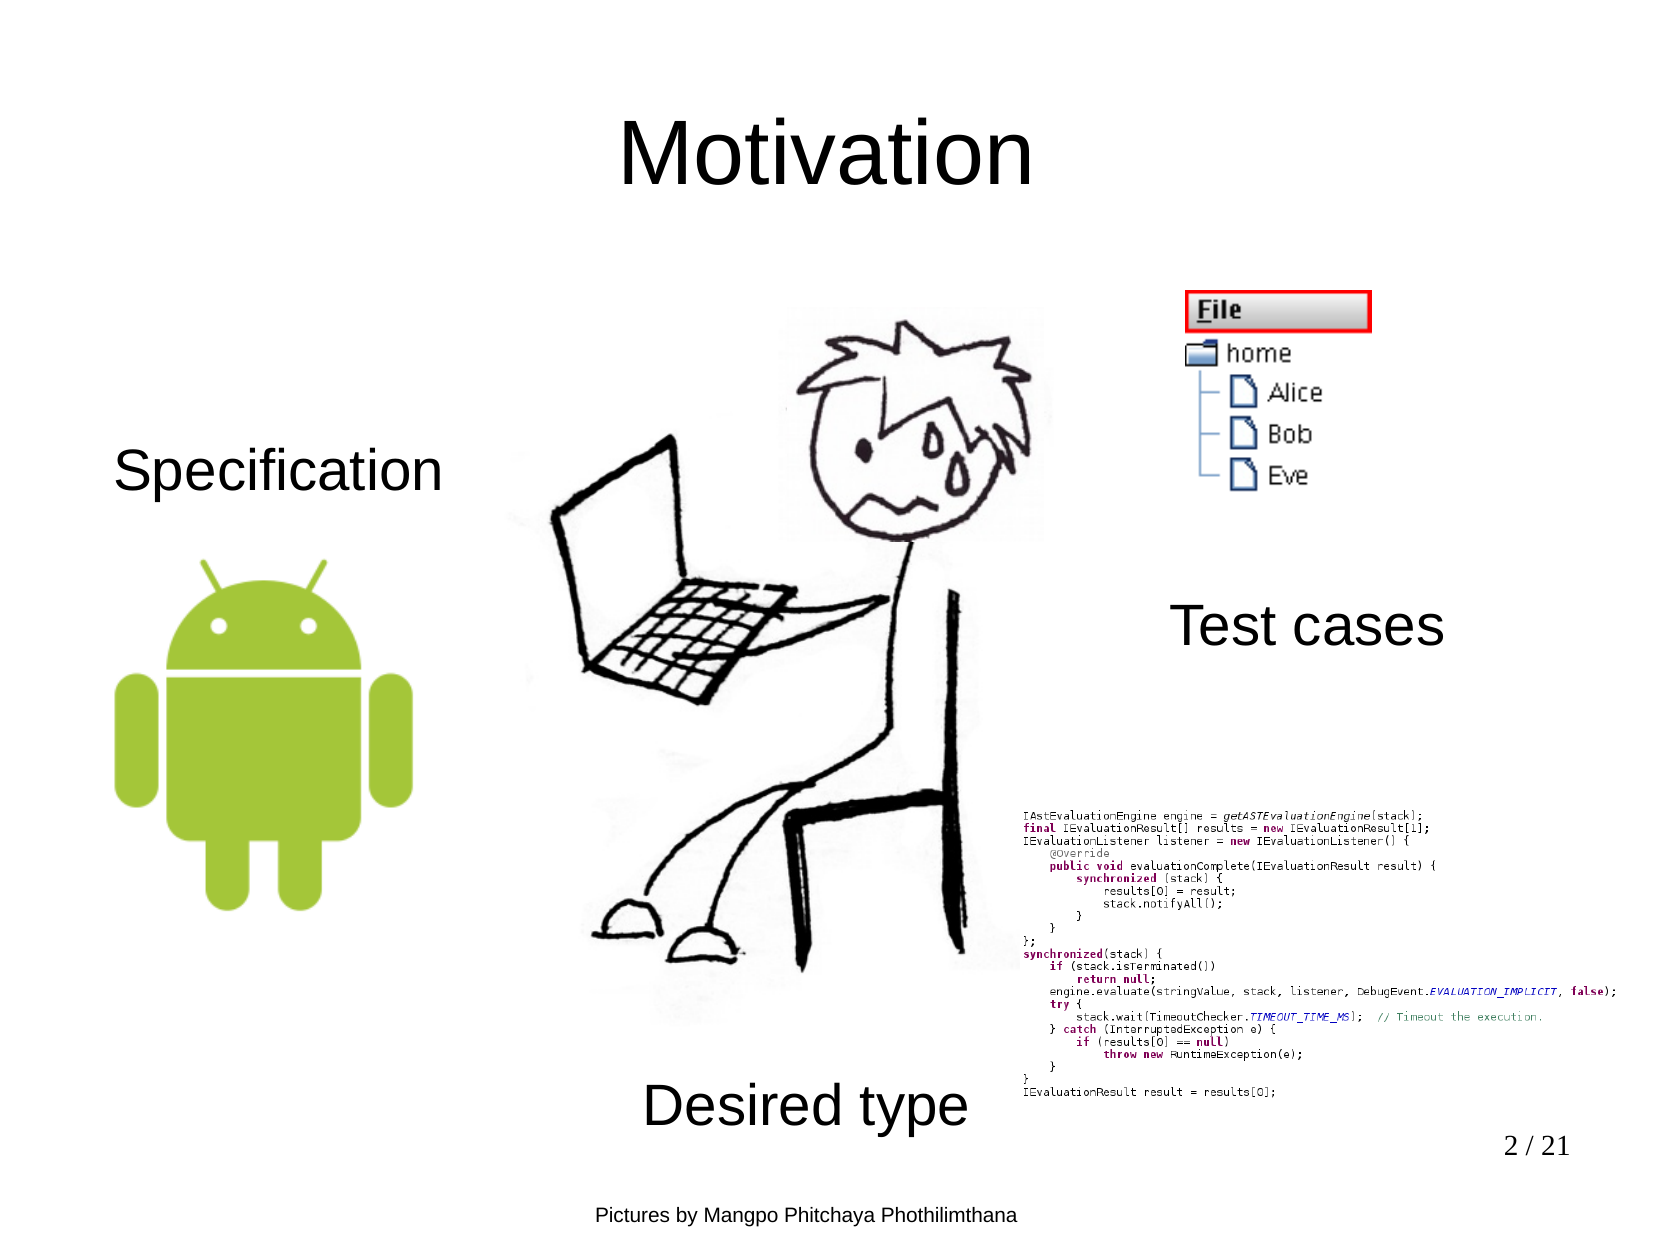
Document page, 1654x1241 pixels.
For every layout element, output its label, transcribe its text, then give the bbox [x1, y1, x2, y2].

text_box Desired type [627, 1065, 1003, 1145]
picture [107, 554, 421, 920]
text_box Specification [98, 430, 489, 511]
text_box Pictures by Mangpo Phitchaya Phothilimthana [580, 1196, 1032, 1235]
picture [488, 277, 1621, 1099]
text_box Test cases [1155, 585, 1471, 665]
title Motivation [82, 49, 1571, 257]
picture [1185, 290, 1372, 585]
